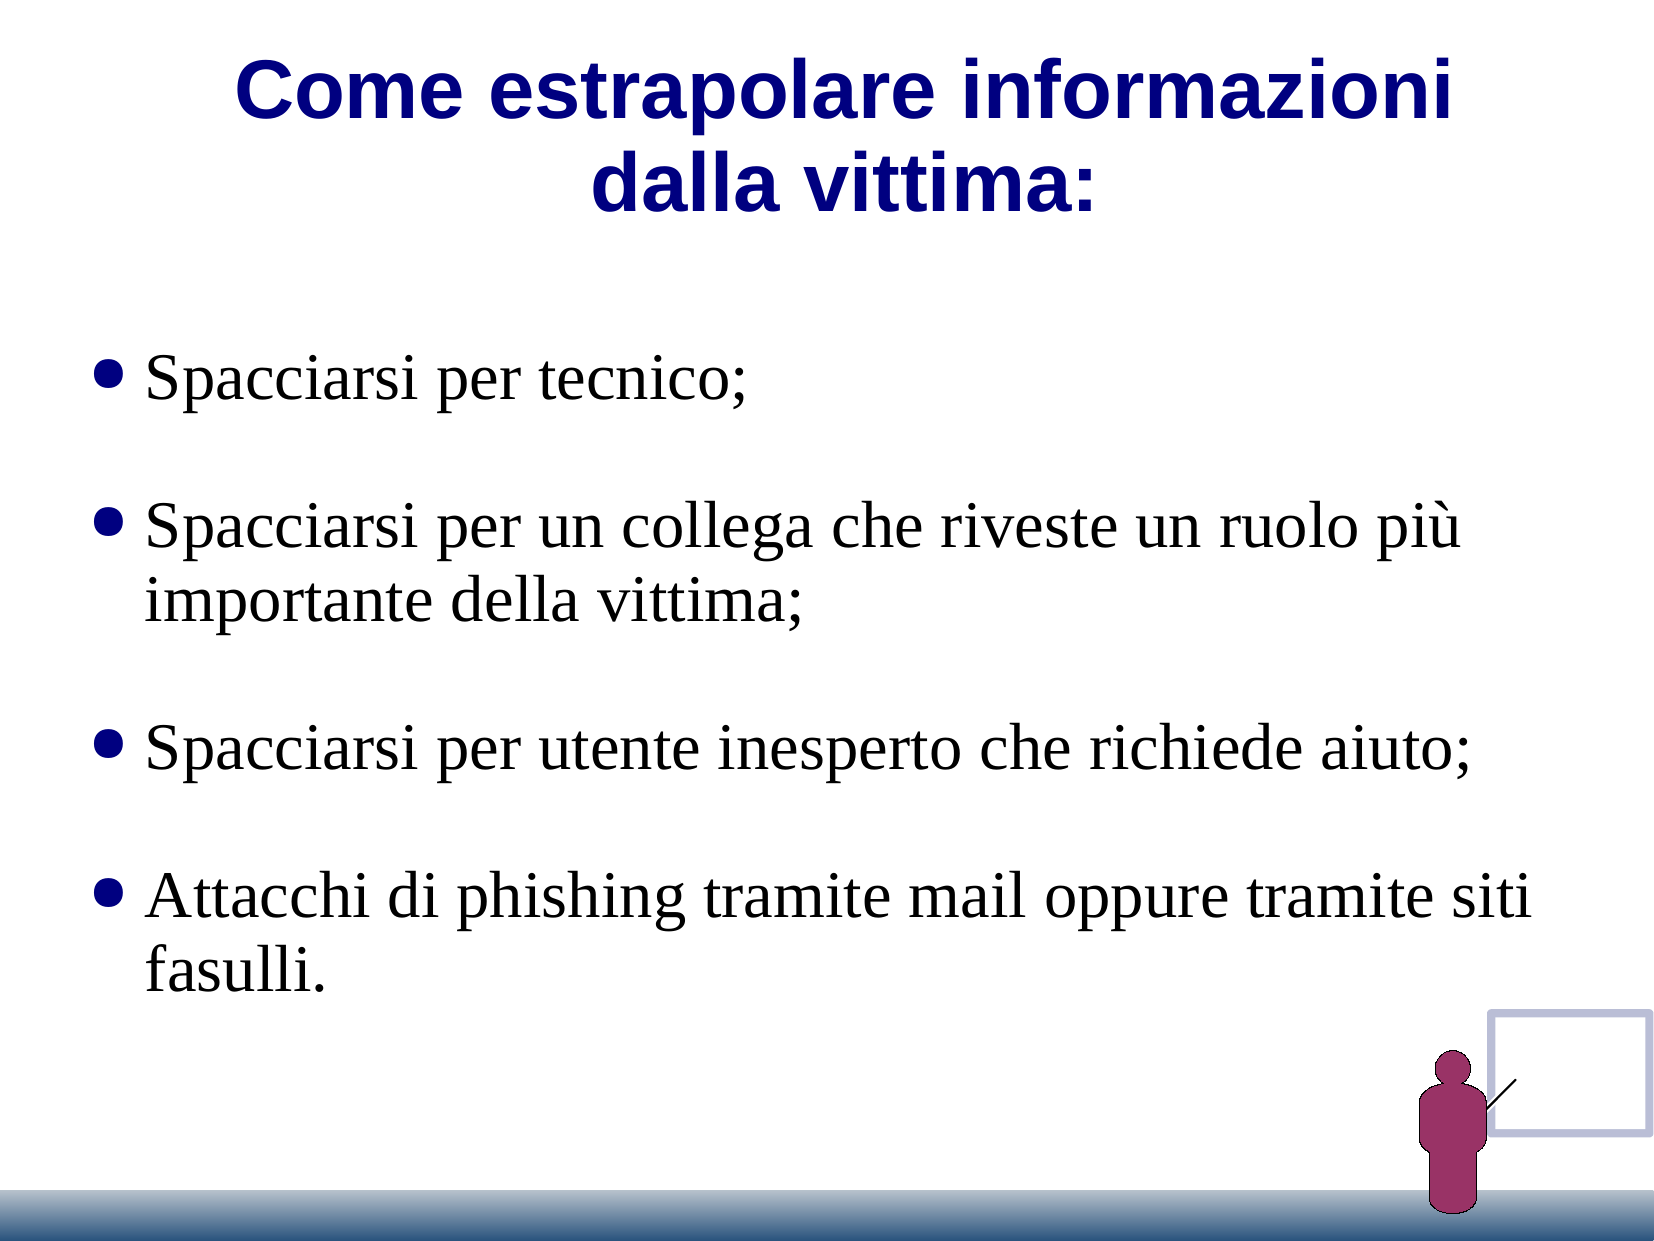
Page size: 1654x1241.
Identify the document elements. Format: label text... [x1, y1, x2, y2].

title Come estrapolare informazioni dalla vittima: [156, 43, 1534, 230]
list Spacciarsi per tecnico; Spacciarsi per un collega che riveste un ruolo più importante della vittima; Spacciarsi per utente inesperto che richiede aiuto; Attacchi di phishing tramite mail oppure tramite siti fasulli. [88, 265, 1595, 1156]
